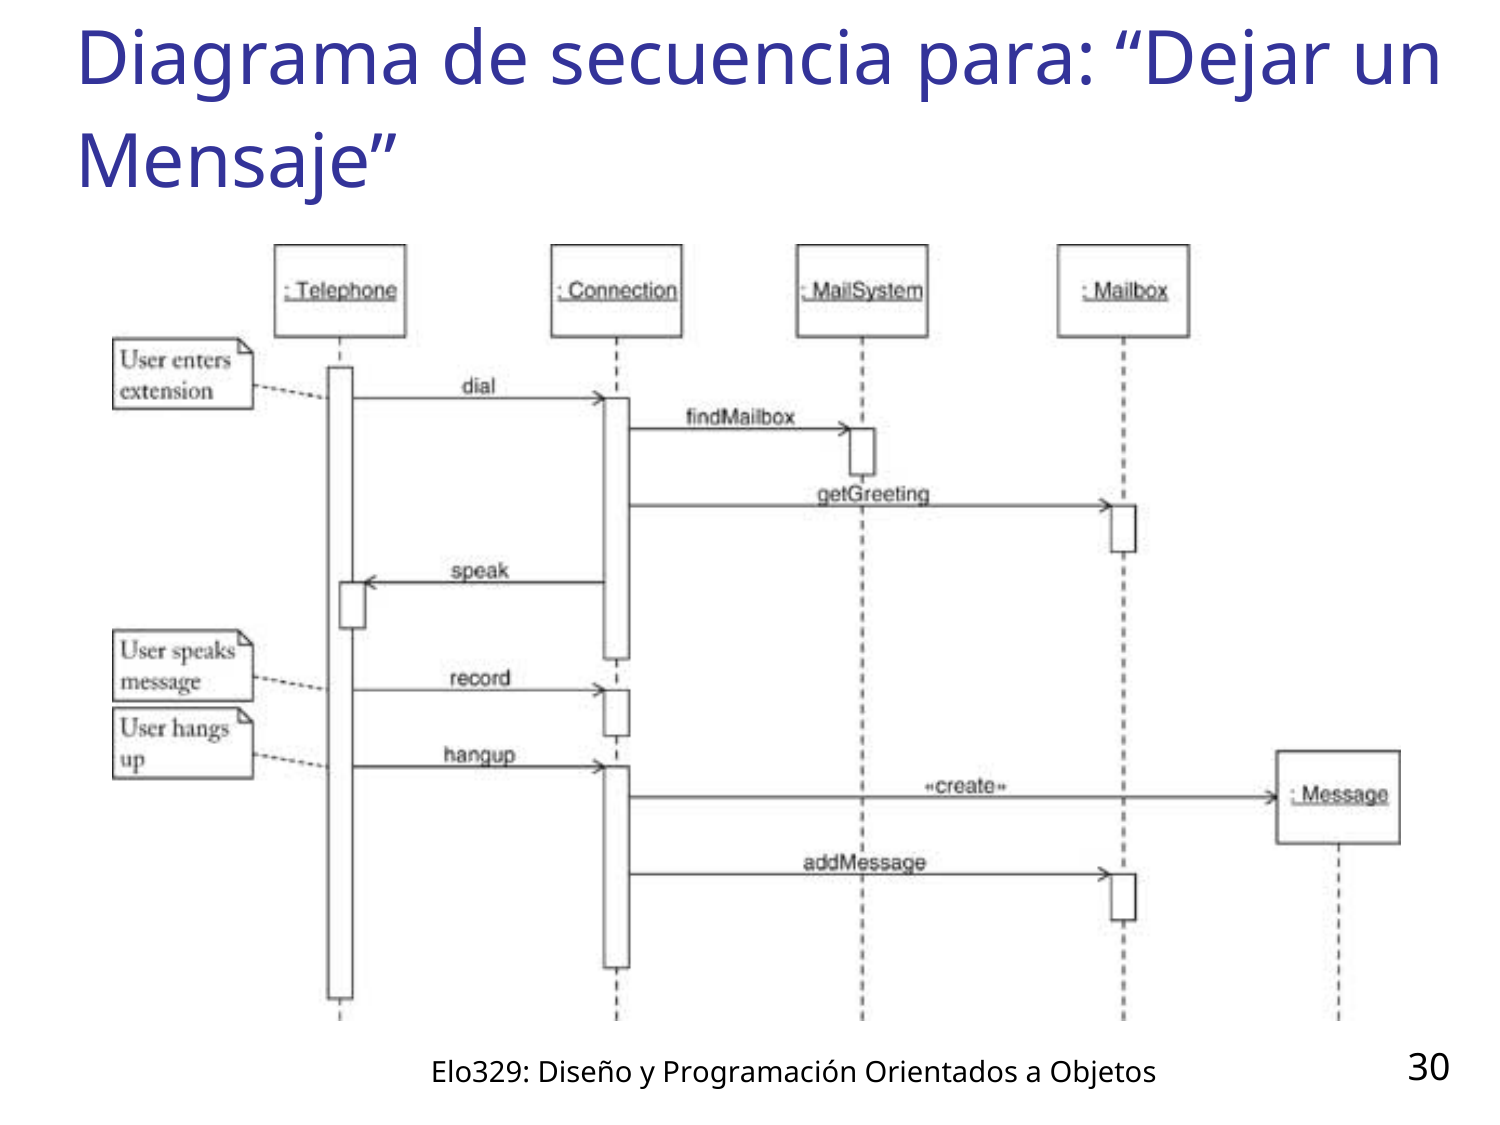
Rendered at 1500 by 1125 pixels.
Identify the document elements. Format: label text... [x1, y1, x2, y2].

picture [112, 244, 1401, 1021]
title Diagrama de secuencia para: “Dejar un Mensaje” [75, 23, 1449, 190]
